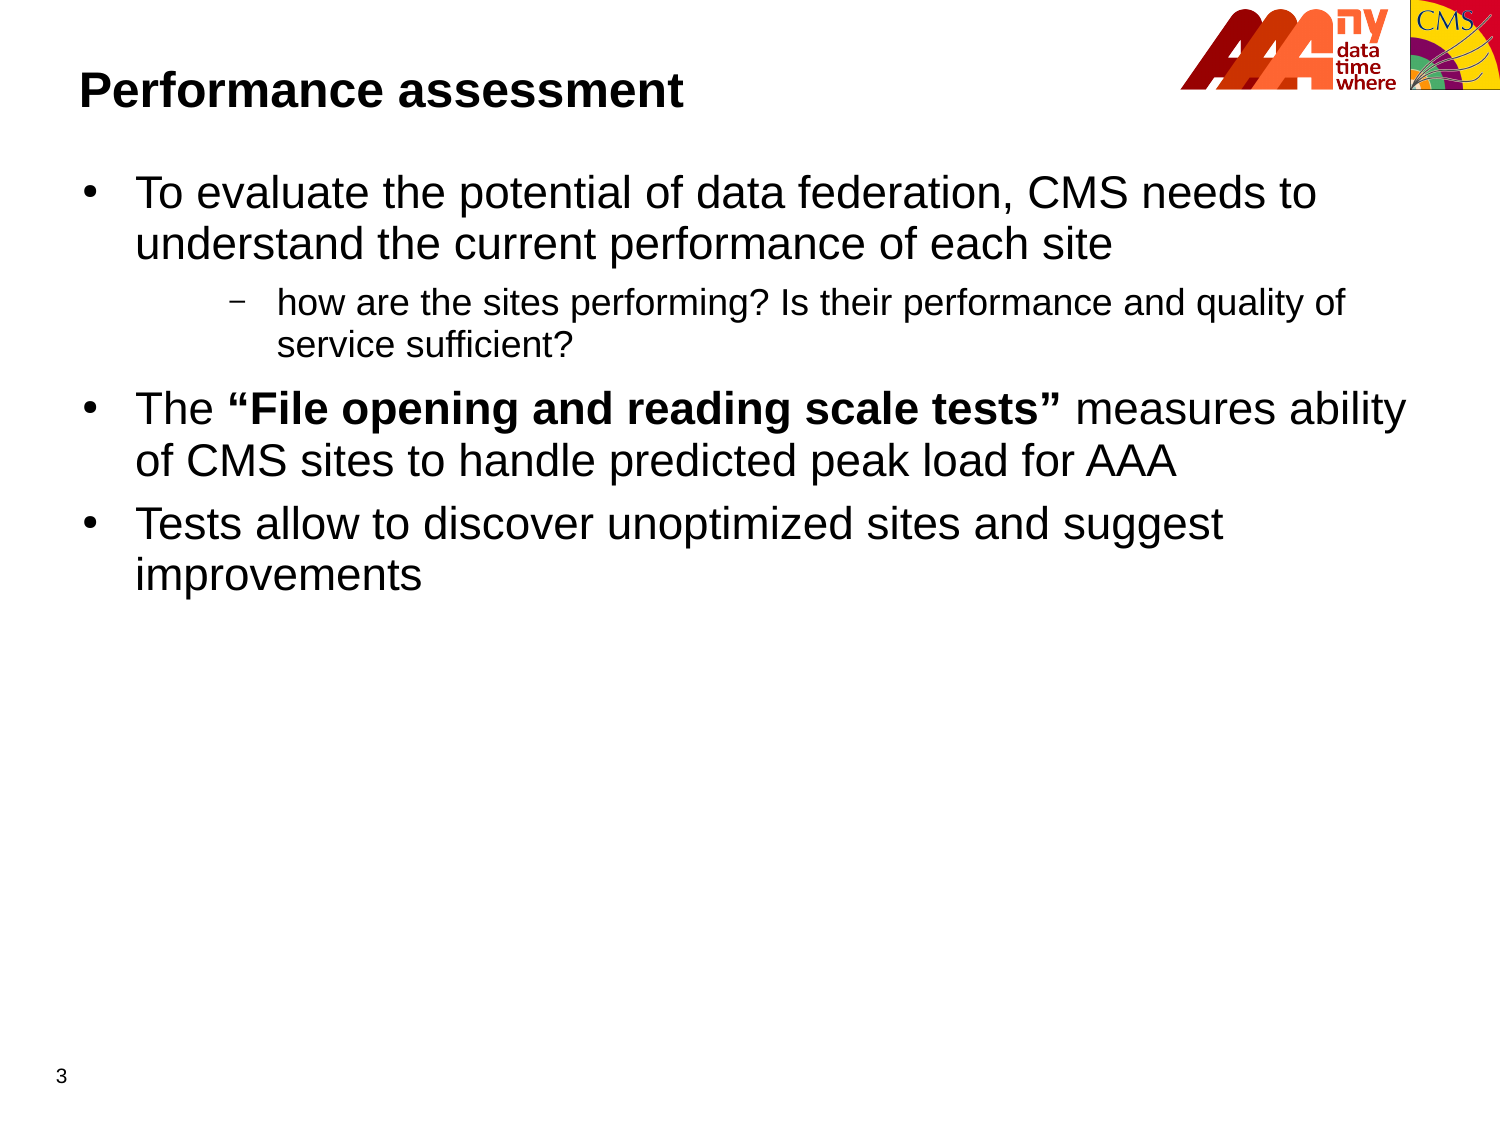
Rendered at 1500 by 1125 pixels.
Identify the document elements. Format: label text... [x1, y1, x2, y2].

picture [1180, 9, 1396, 90]
title Performance assessment [64, 54, 1198, 147]
picture [1410, 0, 1500, 90]
list To evaluate the potential of data federation, CMS needs to understand the current performance of each site how are the sites performing? Is their performance and quality of service sufficient? The “File opening and reading scale tests” measures ability of CMS sites to handle predicted peak load for AAA Tests allow to discover unoptimized sites and suggest improvements [64, 167, 1436, 976]
